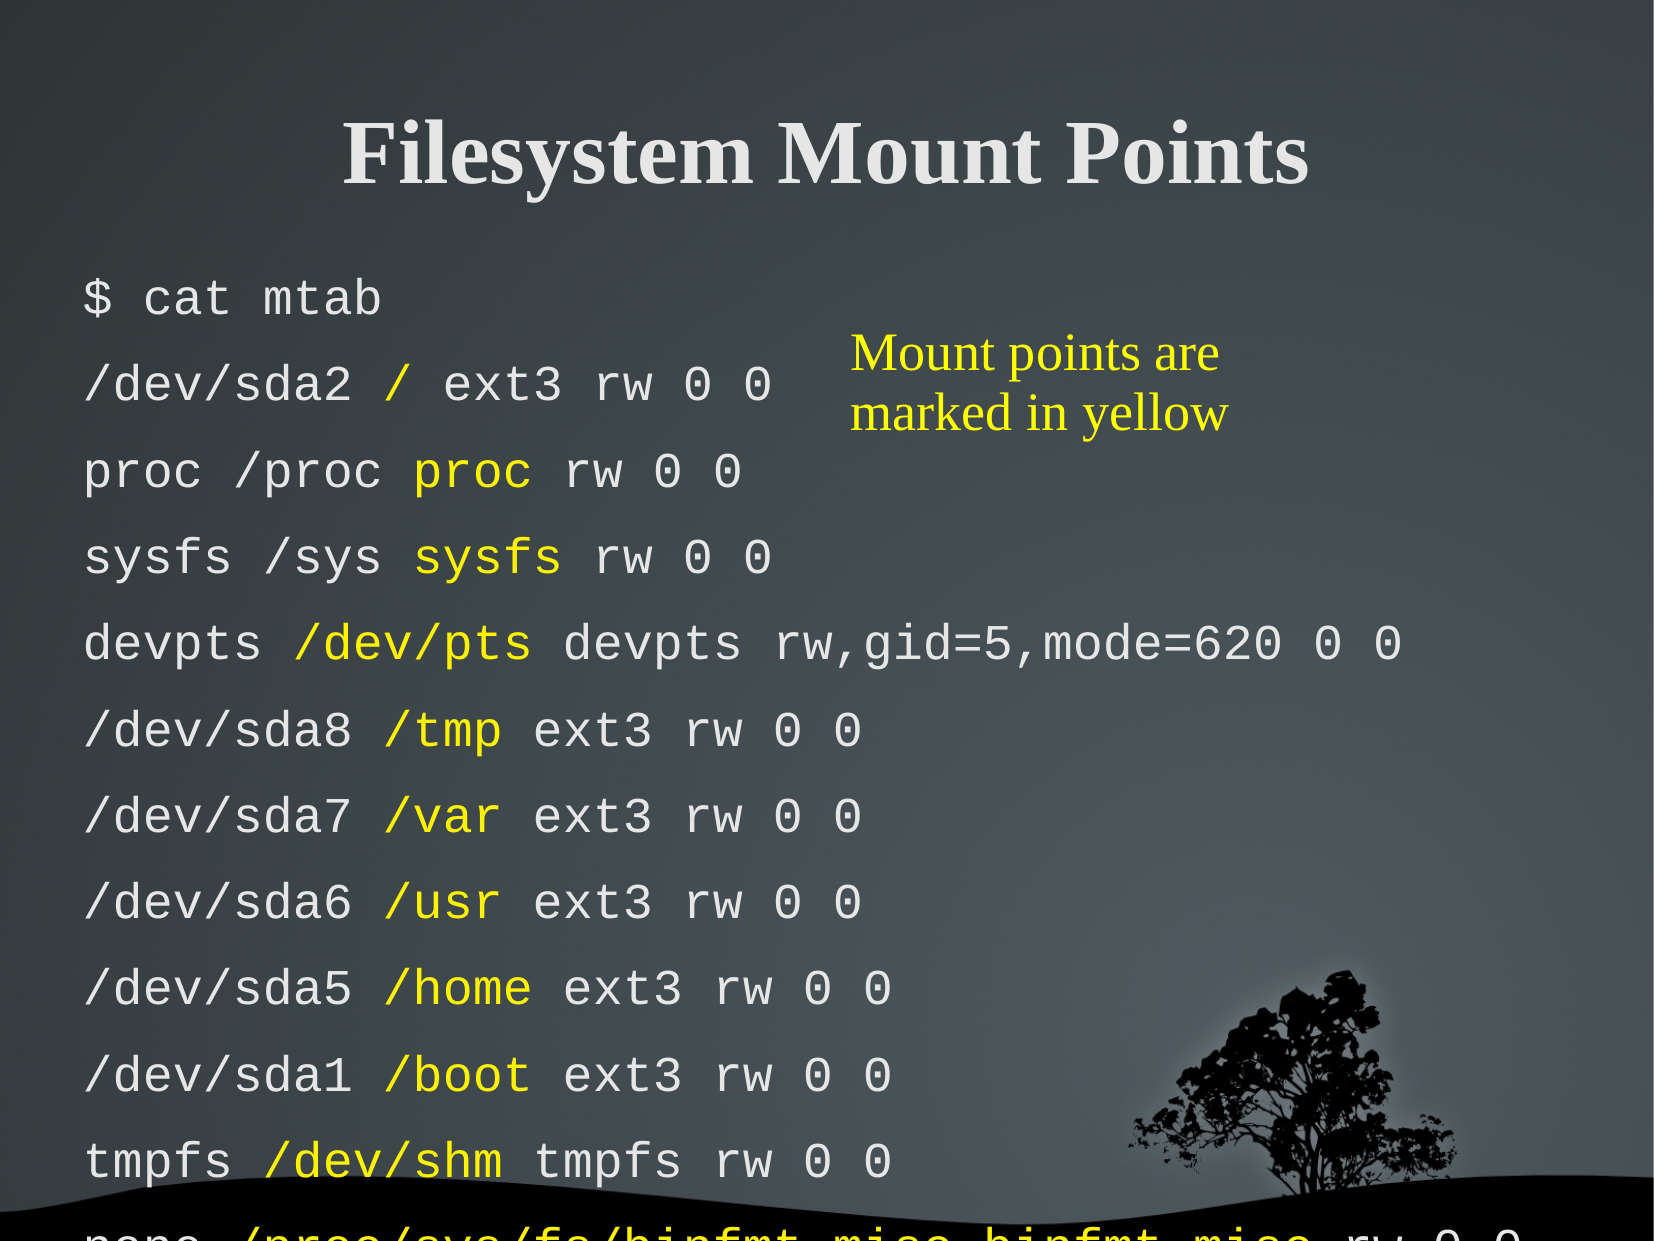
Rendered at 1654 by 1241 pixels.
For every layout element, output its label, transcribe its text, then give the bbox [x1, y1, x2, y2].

picture [1440, 1233, 1454, 1241]
list $ cat mtab /dev/sda2 / ext3 rw 0 0 proc /proc proc rw 0 0 sysfs /sys sysfs rw 0 0 devpts /dev/pts devpts rw,gid=5,mode=620 0 0 /dev/sda8 /tmp ext3 rw 0 0 /dev/sda7 /var ext3 rw 0 0 /dev/sda6 /usr ext3 rw 0 0 /dev/sda5 /home ext3 rw 0 0 /dev/sda1 /boot ext3 rw 0 0 tmpfs /dev/shm tmpfs rw 0 0 none /proc/sys/fs/binfmt_misc binfmt_misc rw 0 0 sunrpc /var/lib/nfs/rpc_pipefs rpc_pipefs rw 0 0 [82, 273, 1571, 1200]
title Filesystem Mount Points [82, 33, 1571, 273]
text_box Mount points are marked in yellow [850, 322, 1618, 454]
picture [0, 0, 1654, 1241]
picture [1500, 1233, 1514, 1241]
